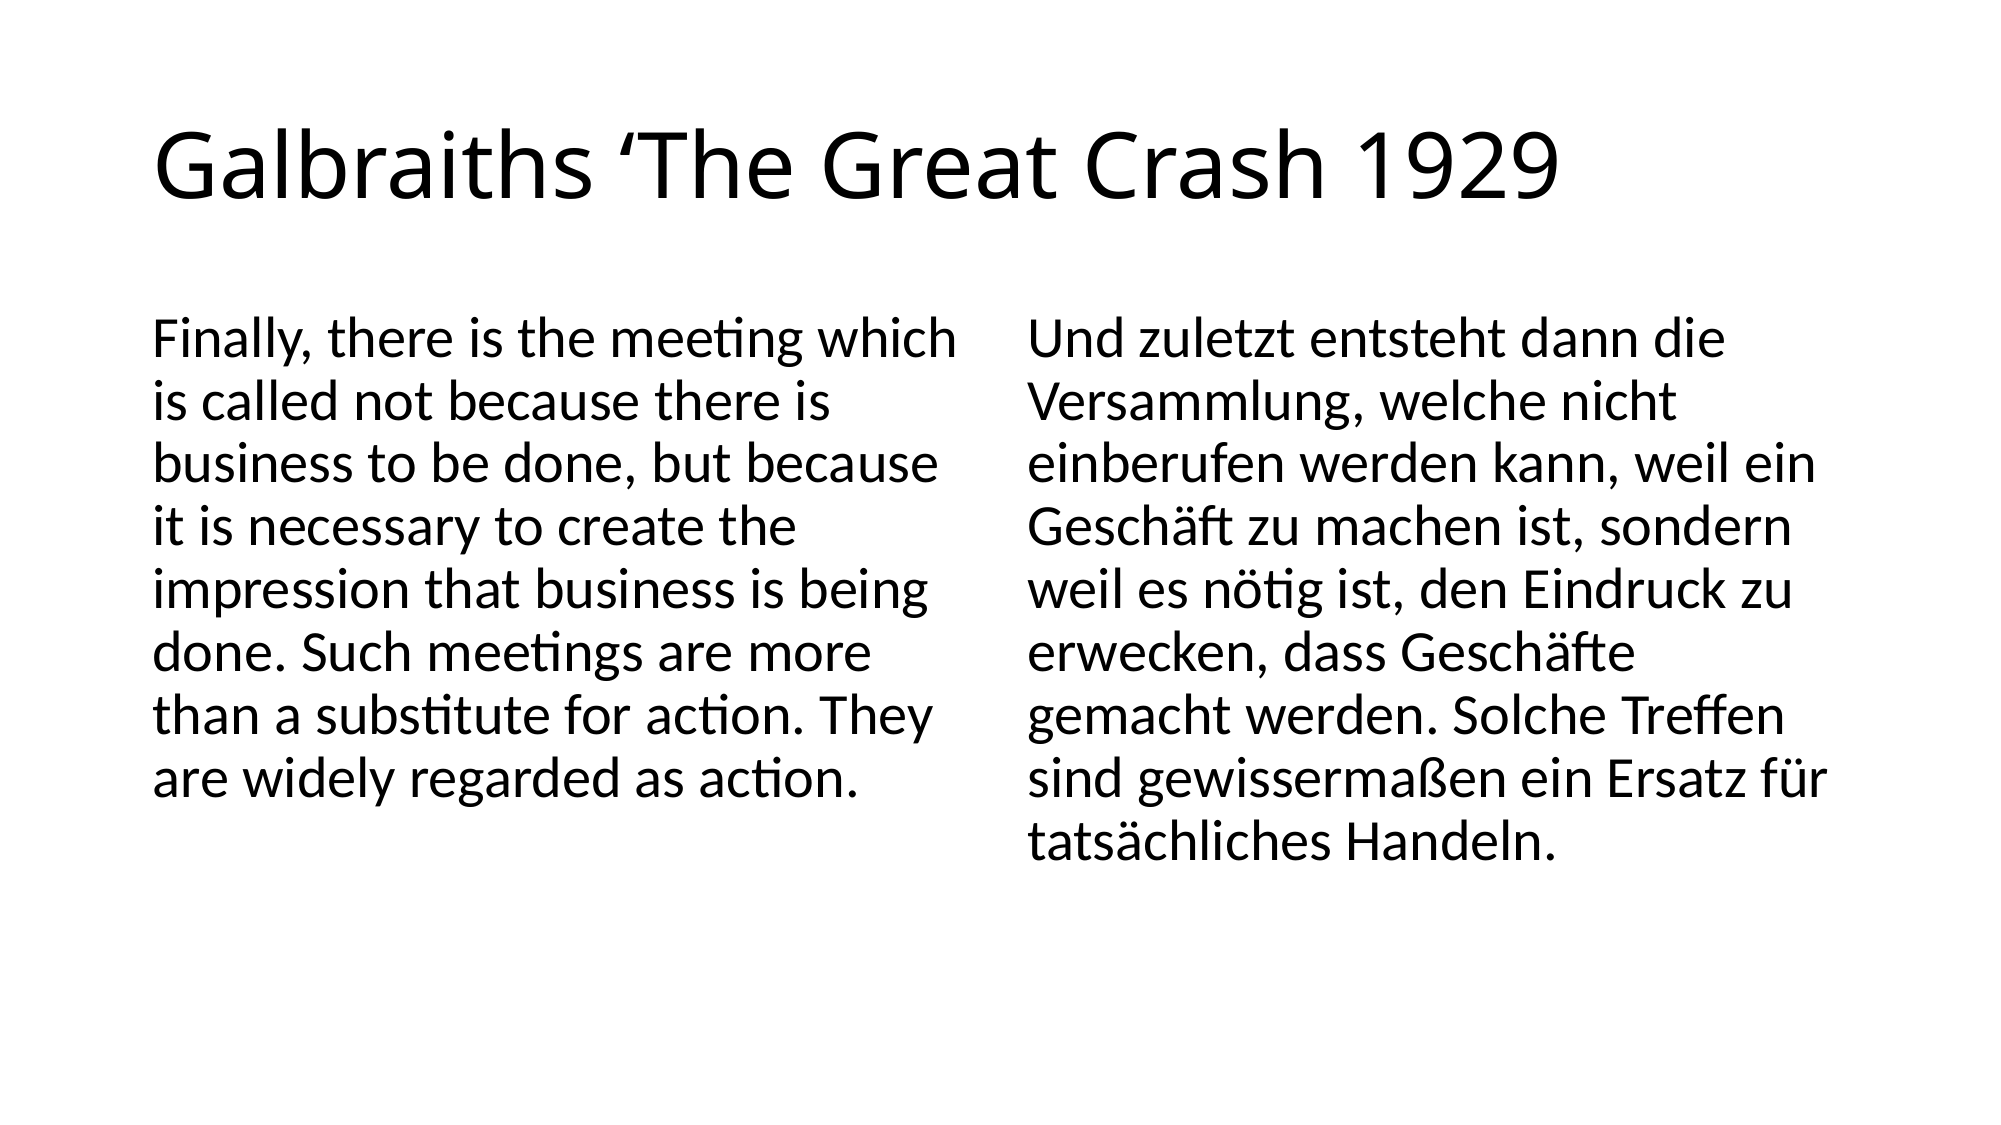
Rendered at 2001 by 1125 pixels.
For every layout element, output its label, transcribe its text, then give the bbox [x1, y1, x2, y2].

title Galbraiths ‘The Great Crash 1929 [137, 59, 1863, 278]
list Finally, there is the meeting which is called not because there is business to be done, but because it is necessary to create the impression that business is being done. Such meetings are more than a substitute for action. They are widely regarded as action. [137, 299, 988, 1014]
list Und zuletzt entsteht dann die Versammlung, welche nicht einberufen werden kann, weil ein Geschäft zu machen ist, sondern weil es nötig ist, den Eindruck zu erwecken, dass Geschäfte gemacht werden. Solche Treffen sind gewissermaßen ein Ersatz für tatsächliches Handeln. [1012, 299, 1863, 1014]
